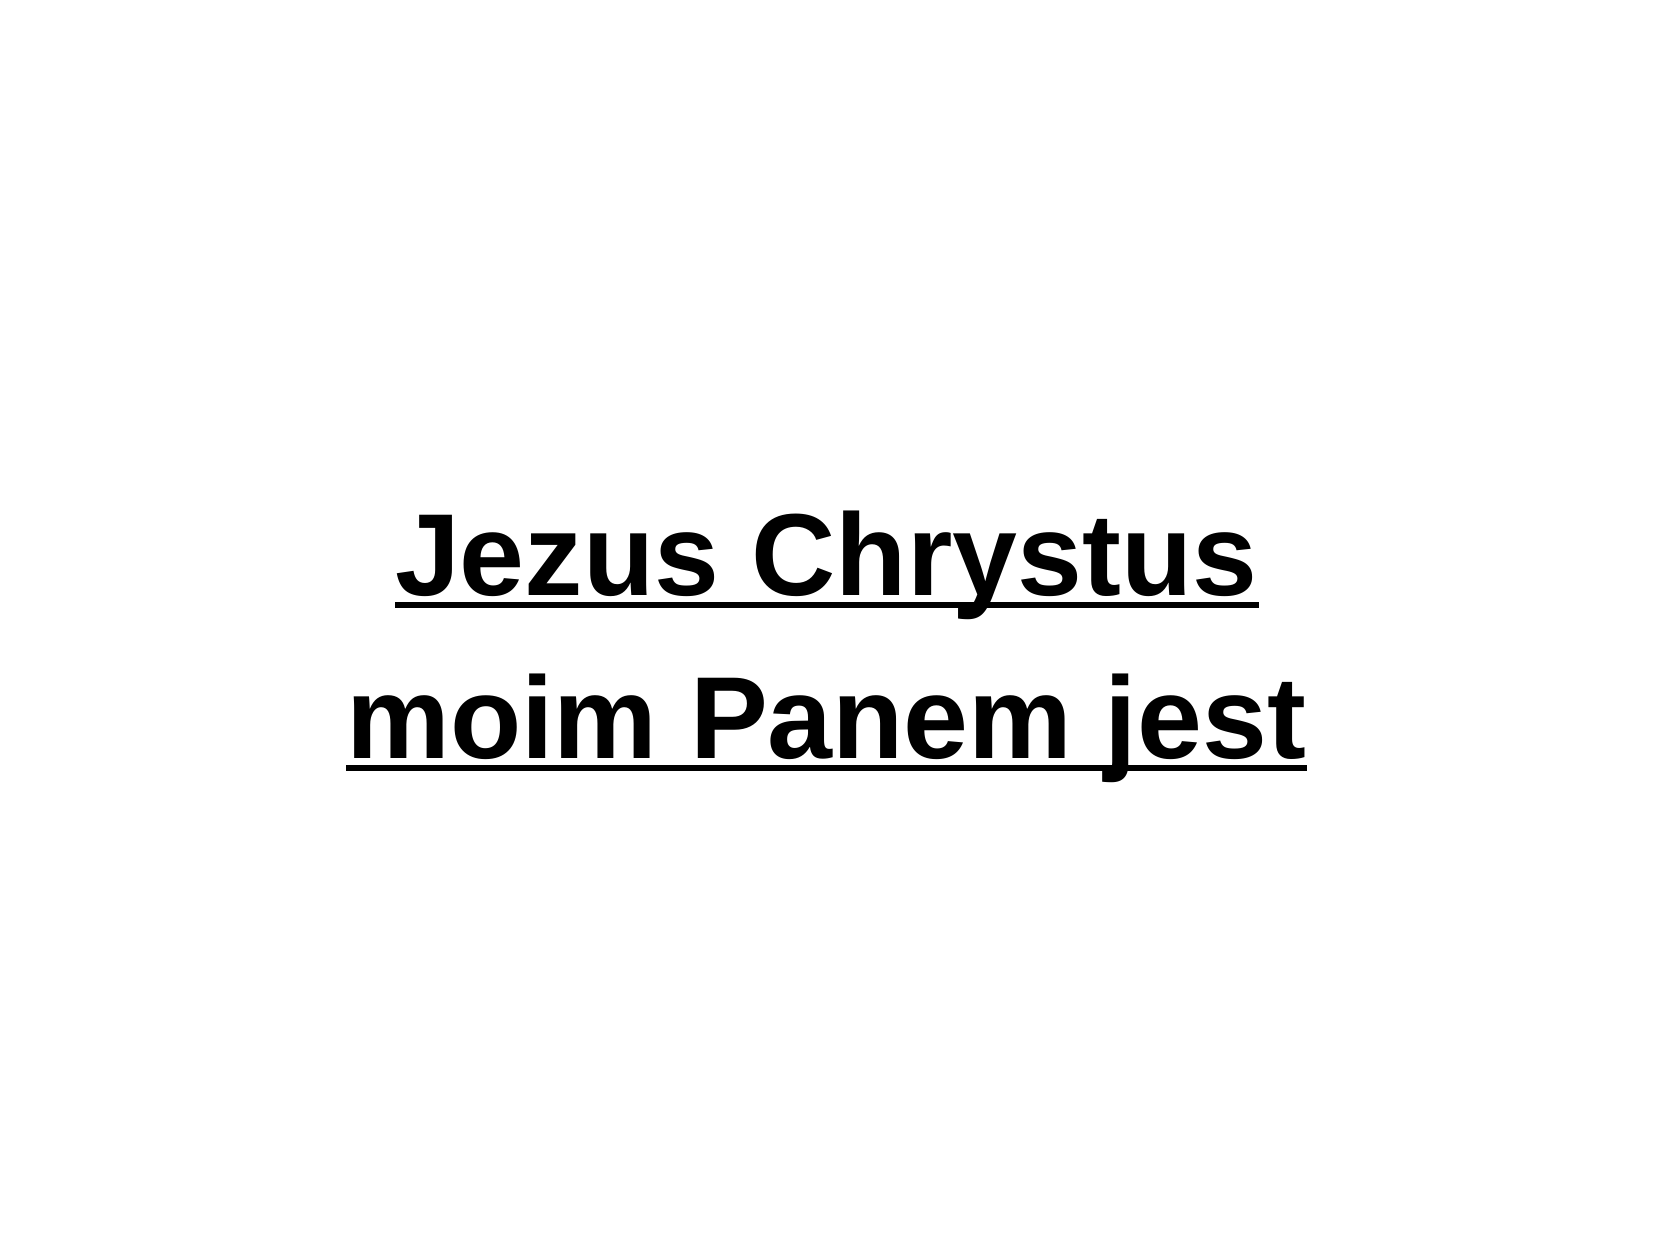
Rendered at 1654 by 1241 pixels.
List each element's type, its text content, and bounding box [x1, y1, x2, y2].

subtitle Jezus Chrystus moim Panem jest [0, 0, 1654, 1241]
